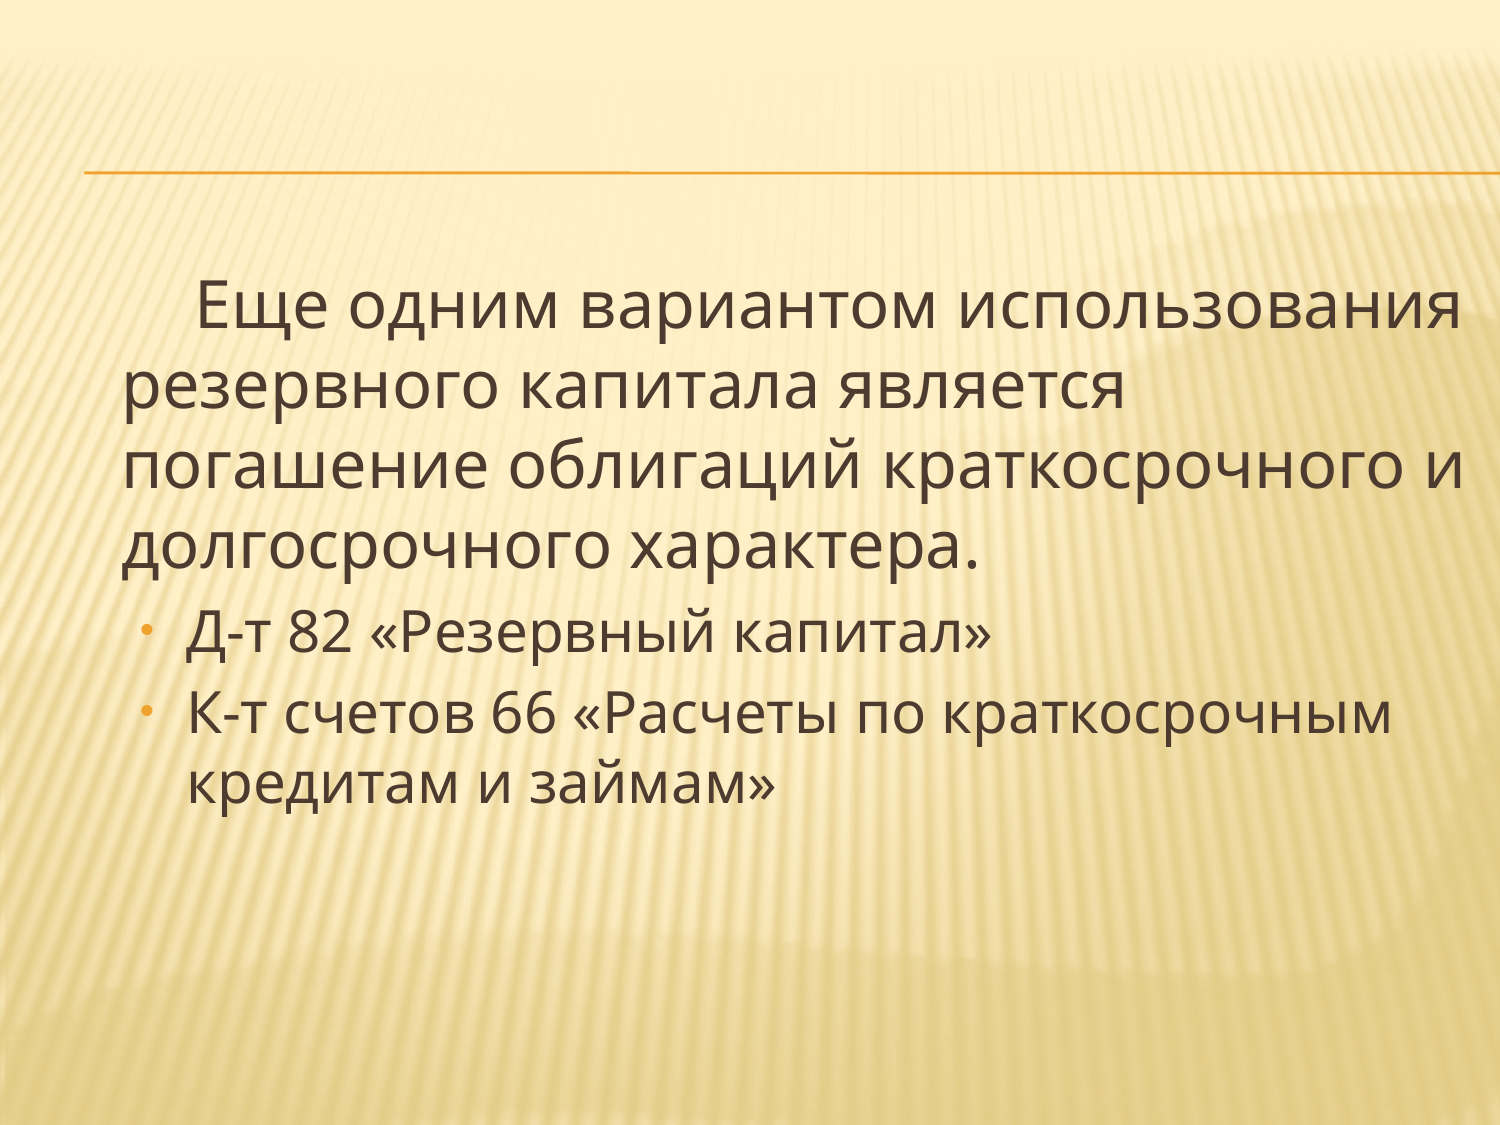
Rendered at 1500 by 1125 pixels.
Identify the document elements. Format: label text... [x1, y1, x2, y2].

list Еще одним вариантом использования резервного капитала является погашение облигаций краткосрочного и долгосрочного характера. Д-т 82 «Резервный капитал» К-т счетов 66 «Расчеты по краткосрочным кредитам и займам» [50, 254, 1500, 998]
picture [0, 0, 1500, 1125]
